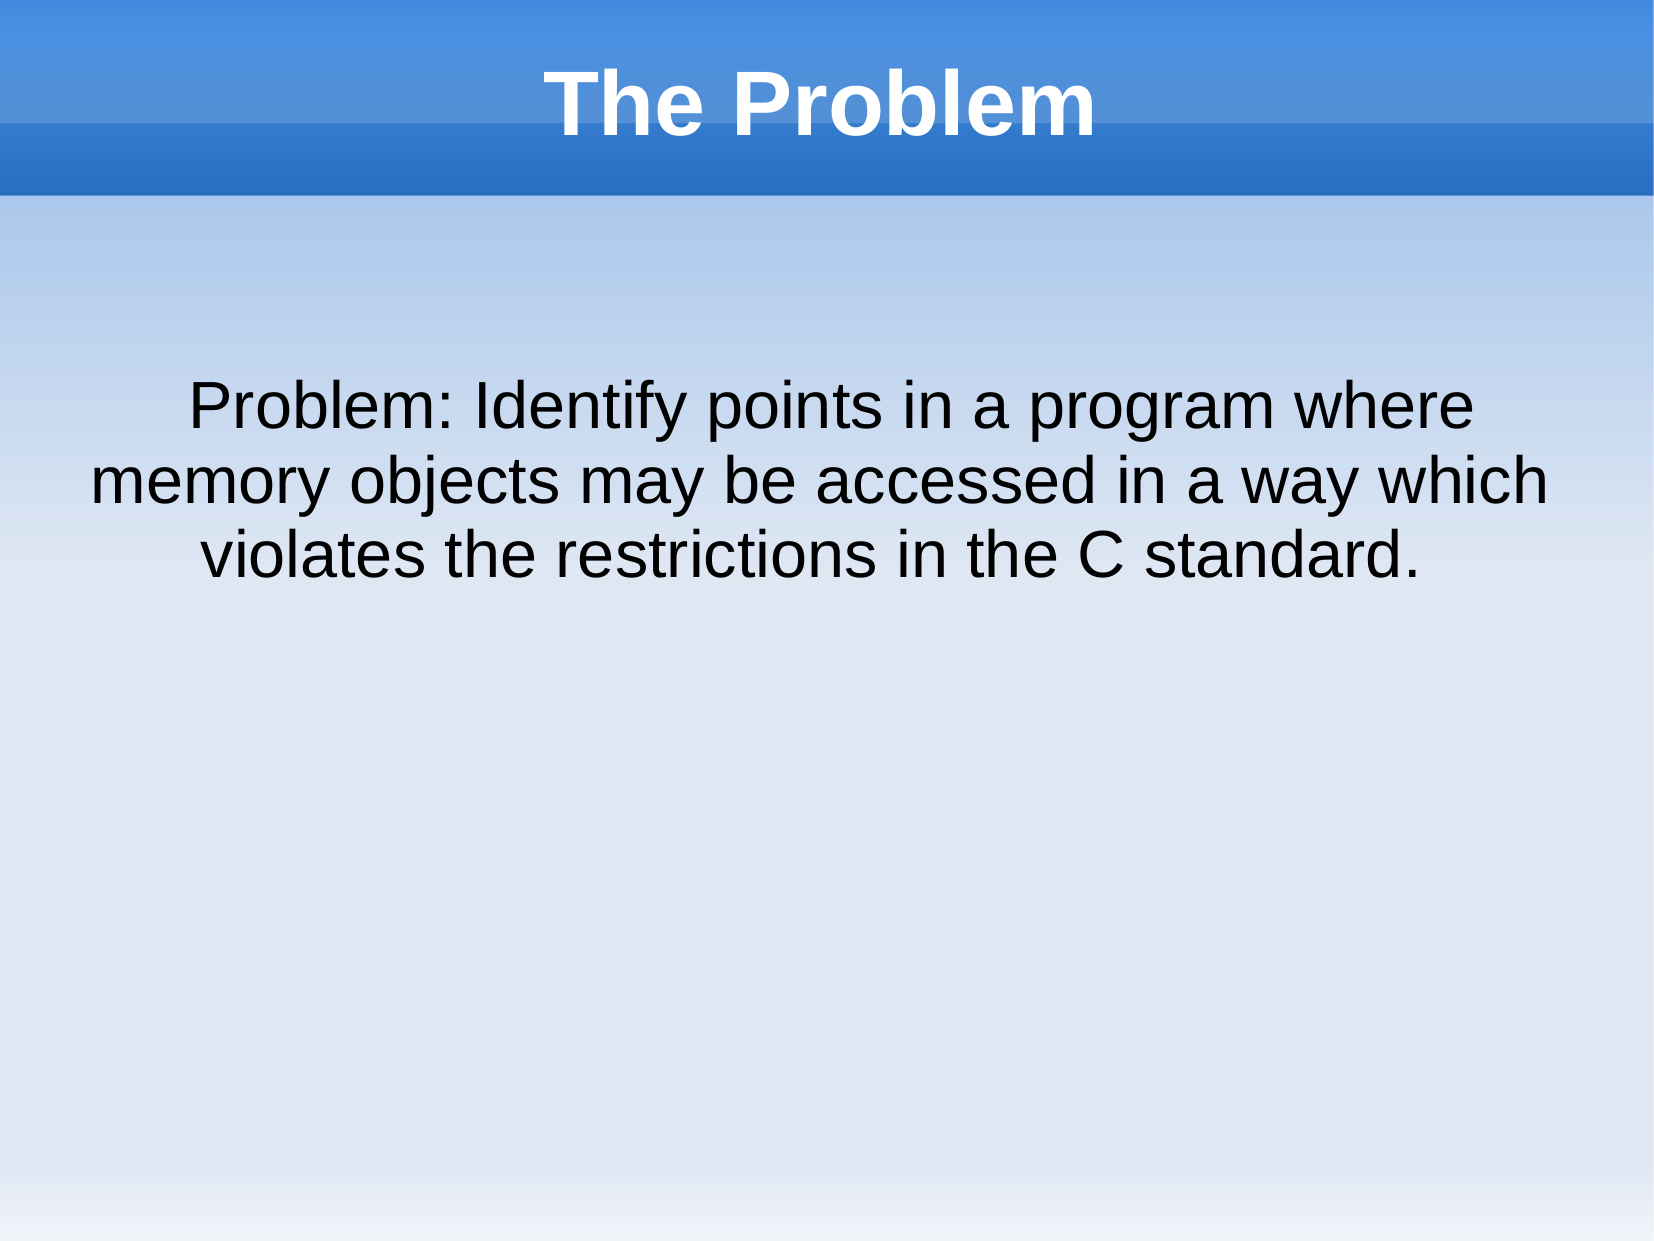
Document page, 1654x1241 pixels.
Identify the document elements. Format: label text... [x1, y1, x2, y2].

picture [0, 0, 1654, 1241]
subtitle Problem: Identify points in a program where memory objects may be accessed in a way which violates the restrictions in the C standard. [76, 0, 1565, 1109]
